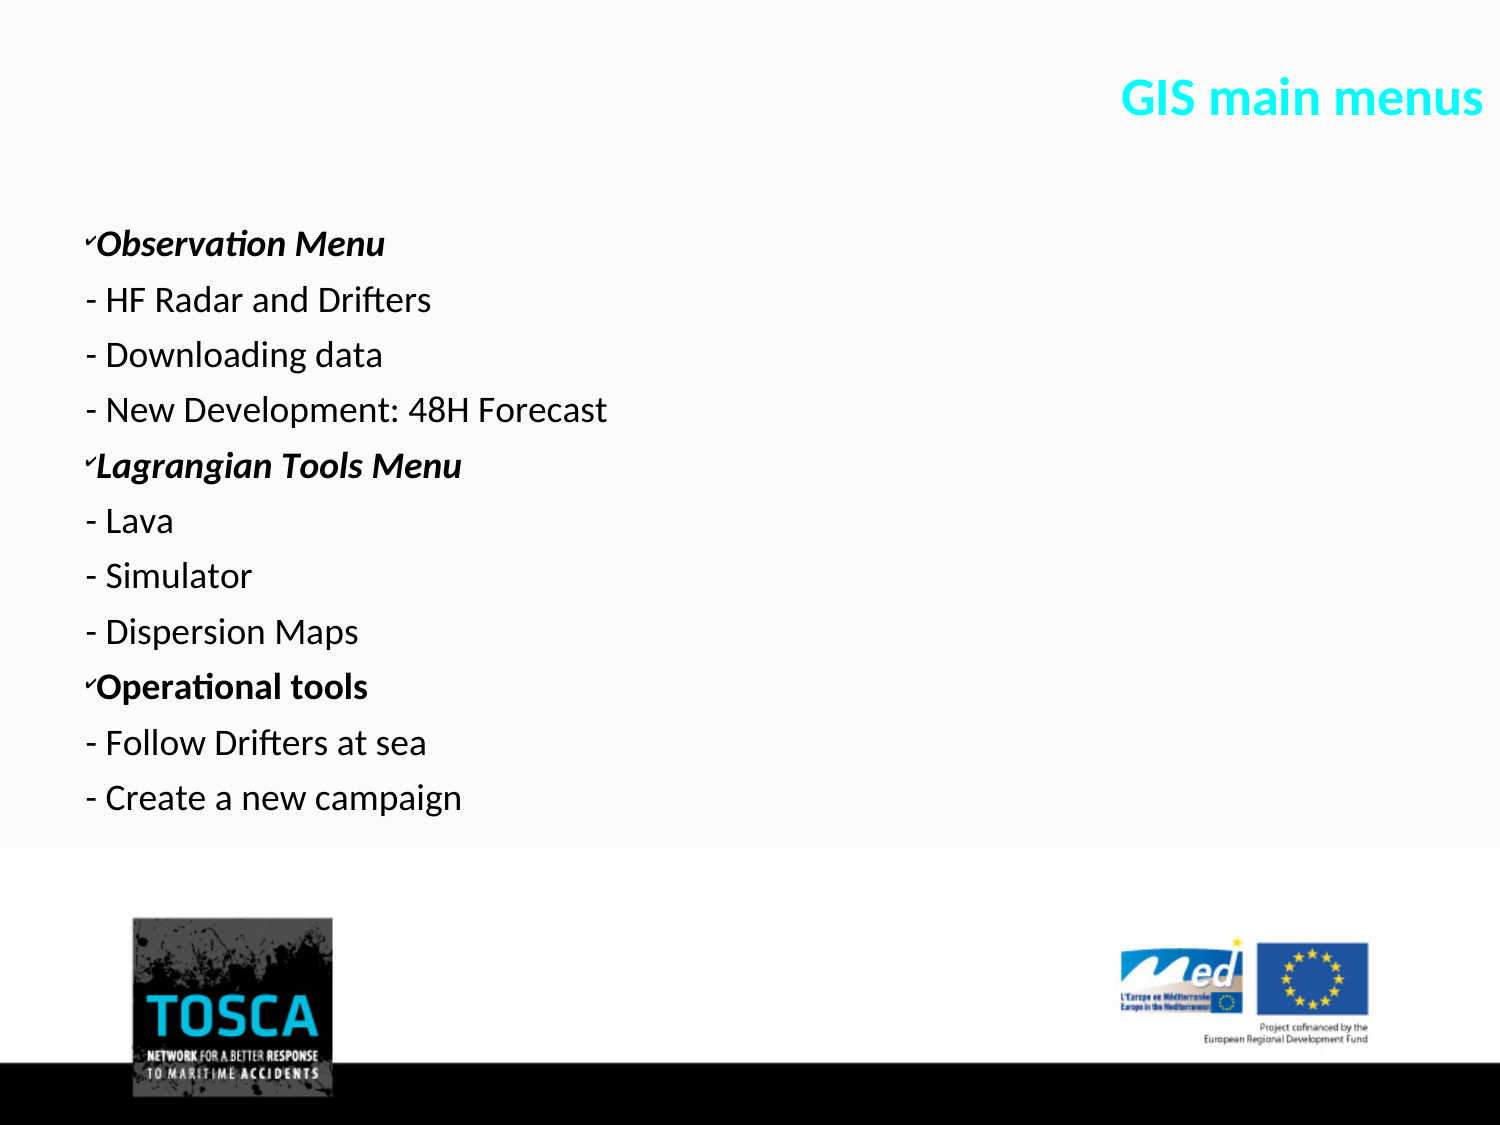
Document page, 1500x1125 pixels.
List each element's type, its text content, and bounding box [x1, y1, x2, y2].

text_box Observation Menu - HF Radar and Drifters - Downloading data - New Development: 48H Forecast Lagrangian Tools Menu - Lava - Simulator - Dispersion Maps Operational tools - Follow Drifters at sea - Create a new campaign [70, 211, 1496, 875]
picture [0, 0, 1500, 1125]
title GIS main menus [194, 0, 1500, 188]
